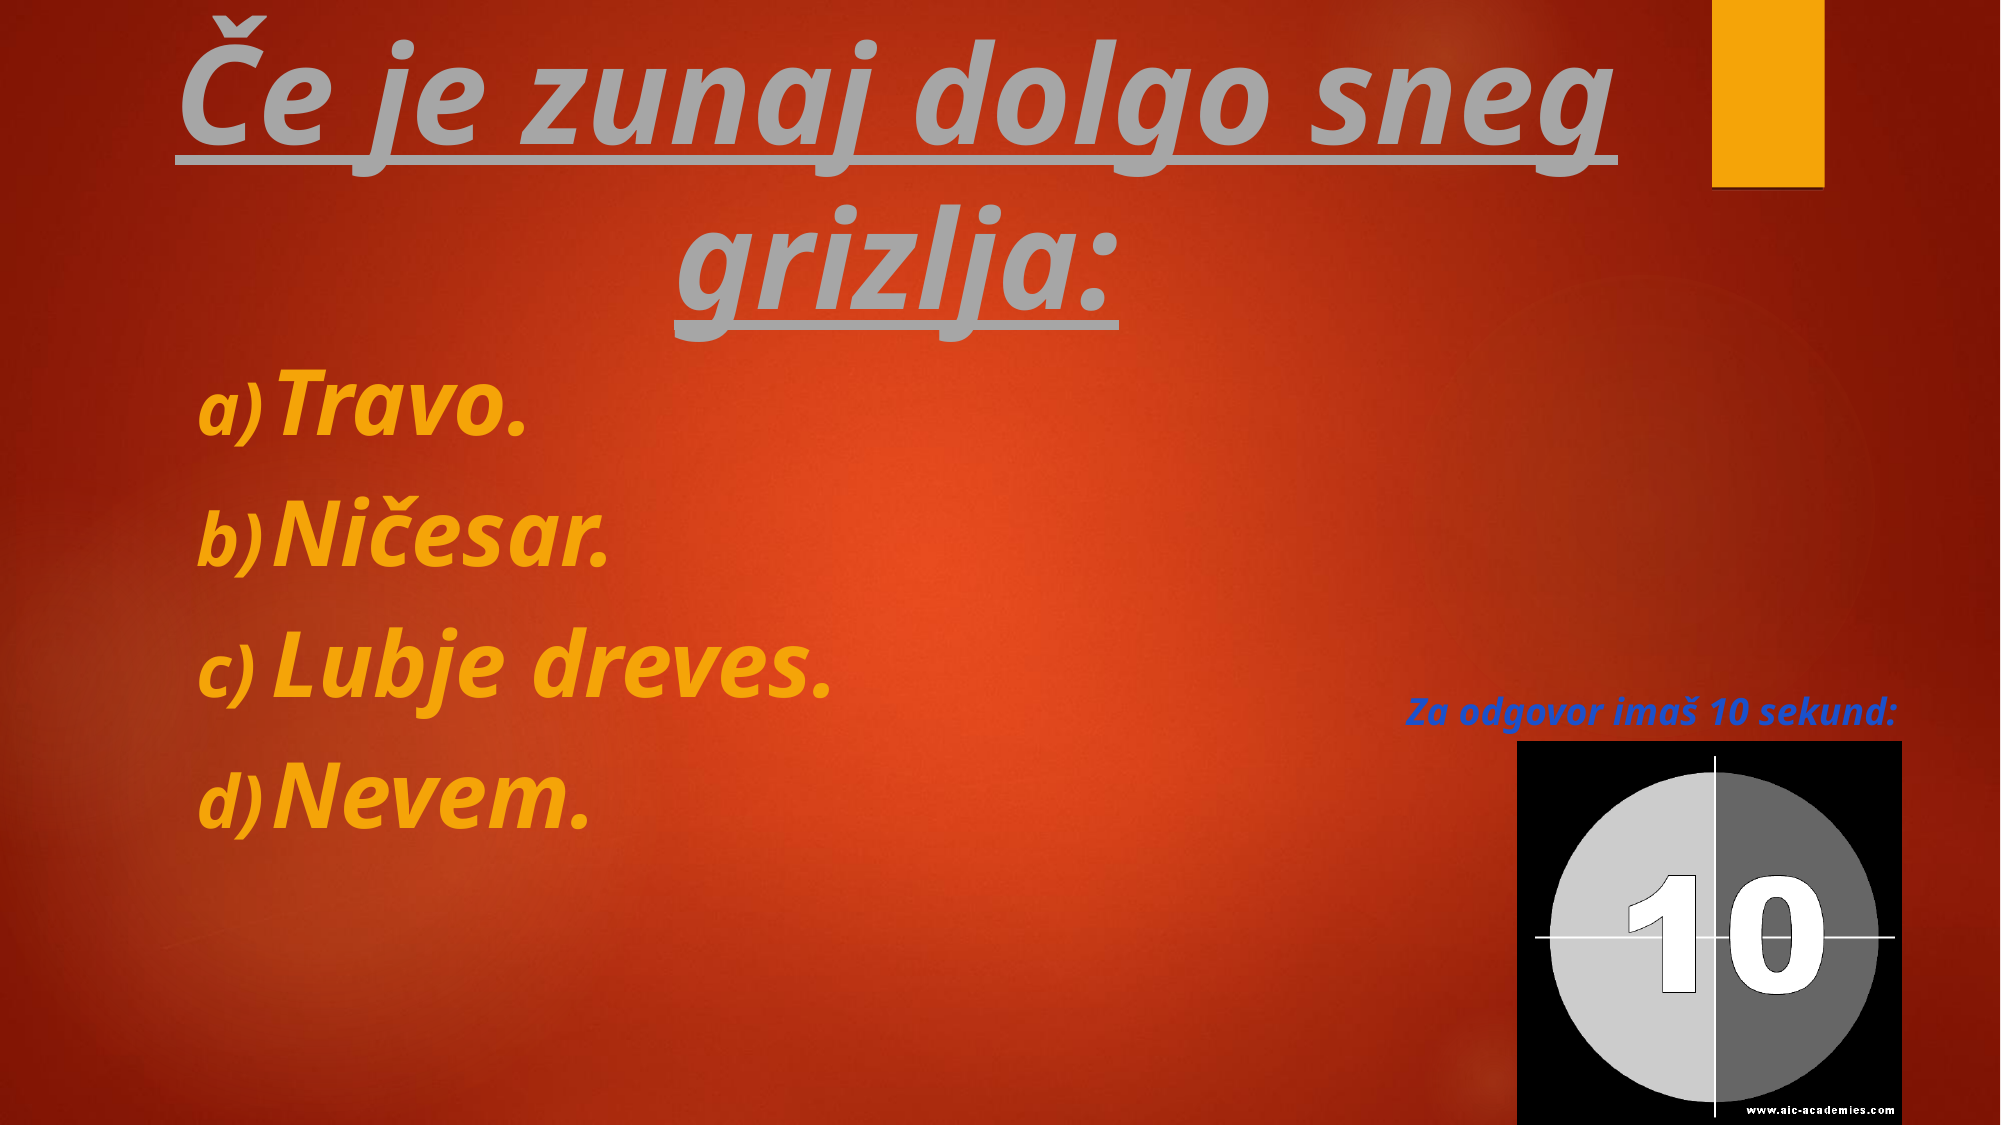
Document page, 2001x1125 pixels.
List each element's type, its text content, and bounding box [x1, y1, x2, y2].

picture [0, 0, 2001, 1125]
text_box Za odgovor imaš 10 sekund: [1391, 680, 1944, 741]
list Travo. Ničesar. Lubje dreves. Nevem. [181, 336, 1649, 1025]
title Če je zunaj dolgo sneg grizlja: [125, 0, 1668, 230]
